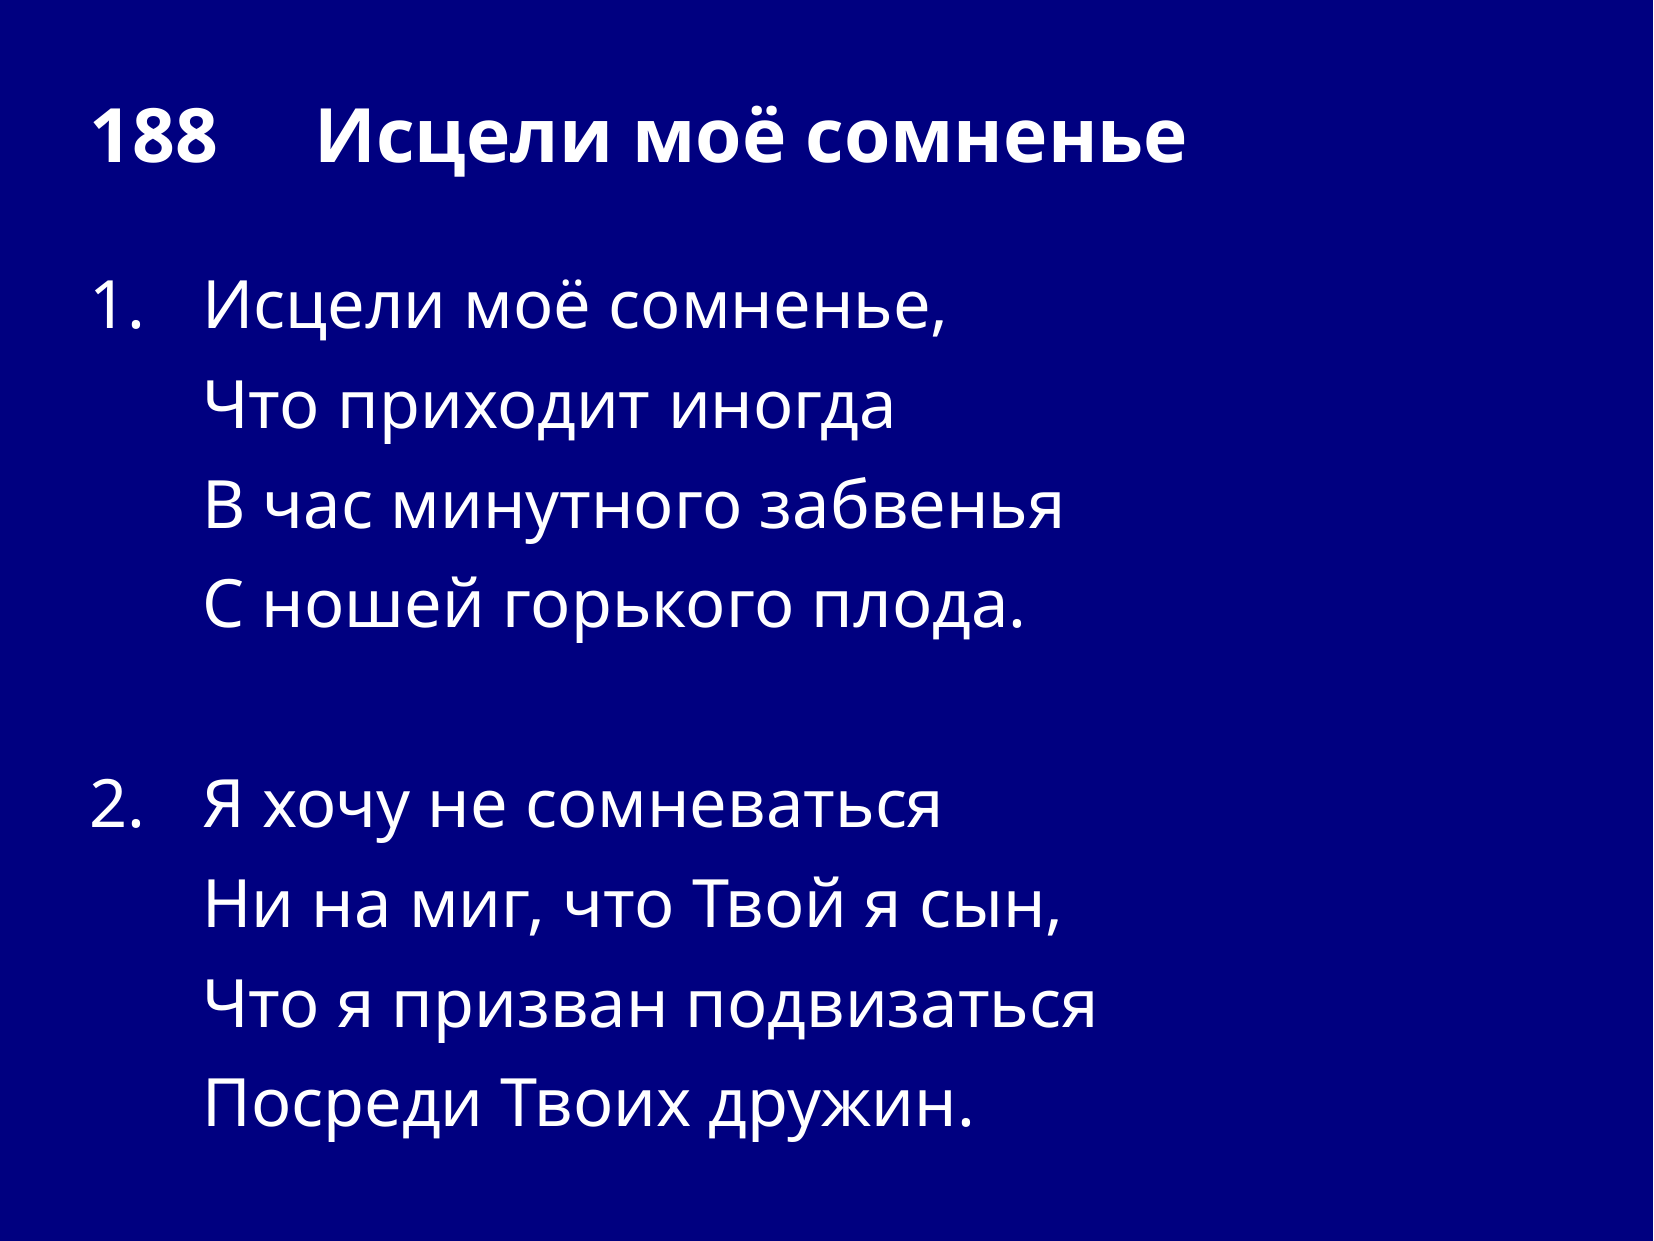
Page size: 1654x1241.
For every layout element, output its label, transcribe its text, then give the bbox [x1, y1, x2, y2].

text_box 188 Исцели моё сомненье [75, 75, 1576, 188]
text_box 1. Исцели моё сомненье, Что приходит иногда В час минутного забвенья С ношей горького плода. 2. Я хочу не сомневаться Ни на миг, что Твой я сын, Что я призван подвизаться Посреди Твоих дружин. [75, 188, 1576, 1163]
